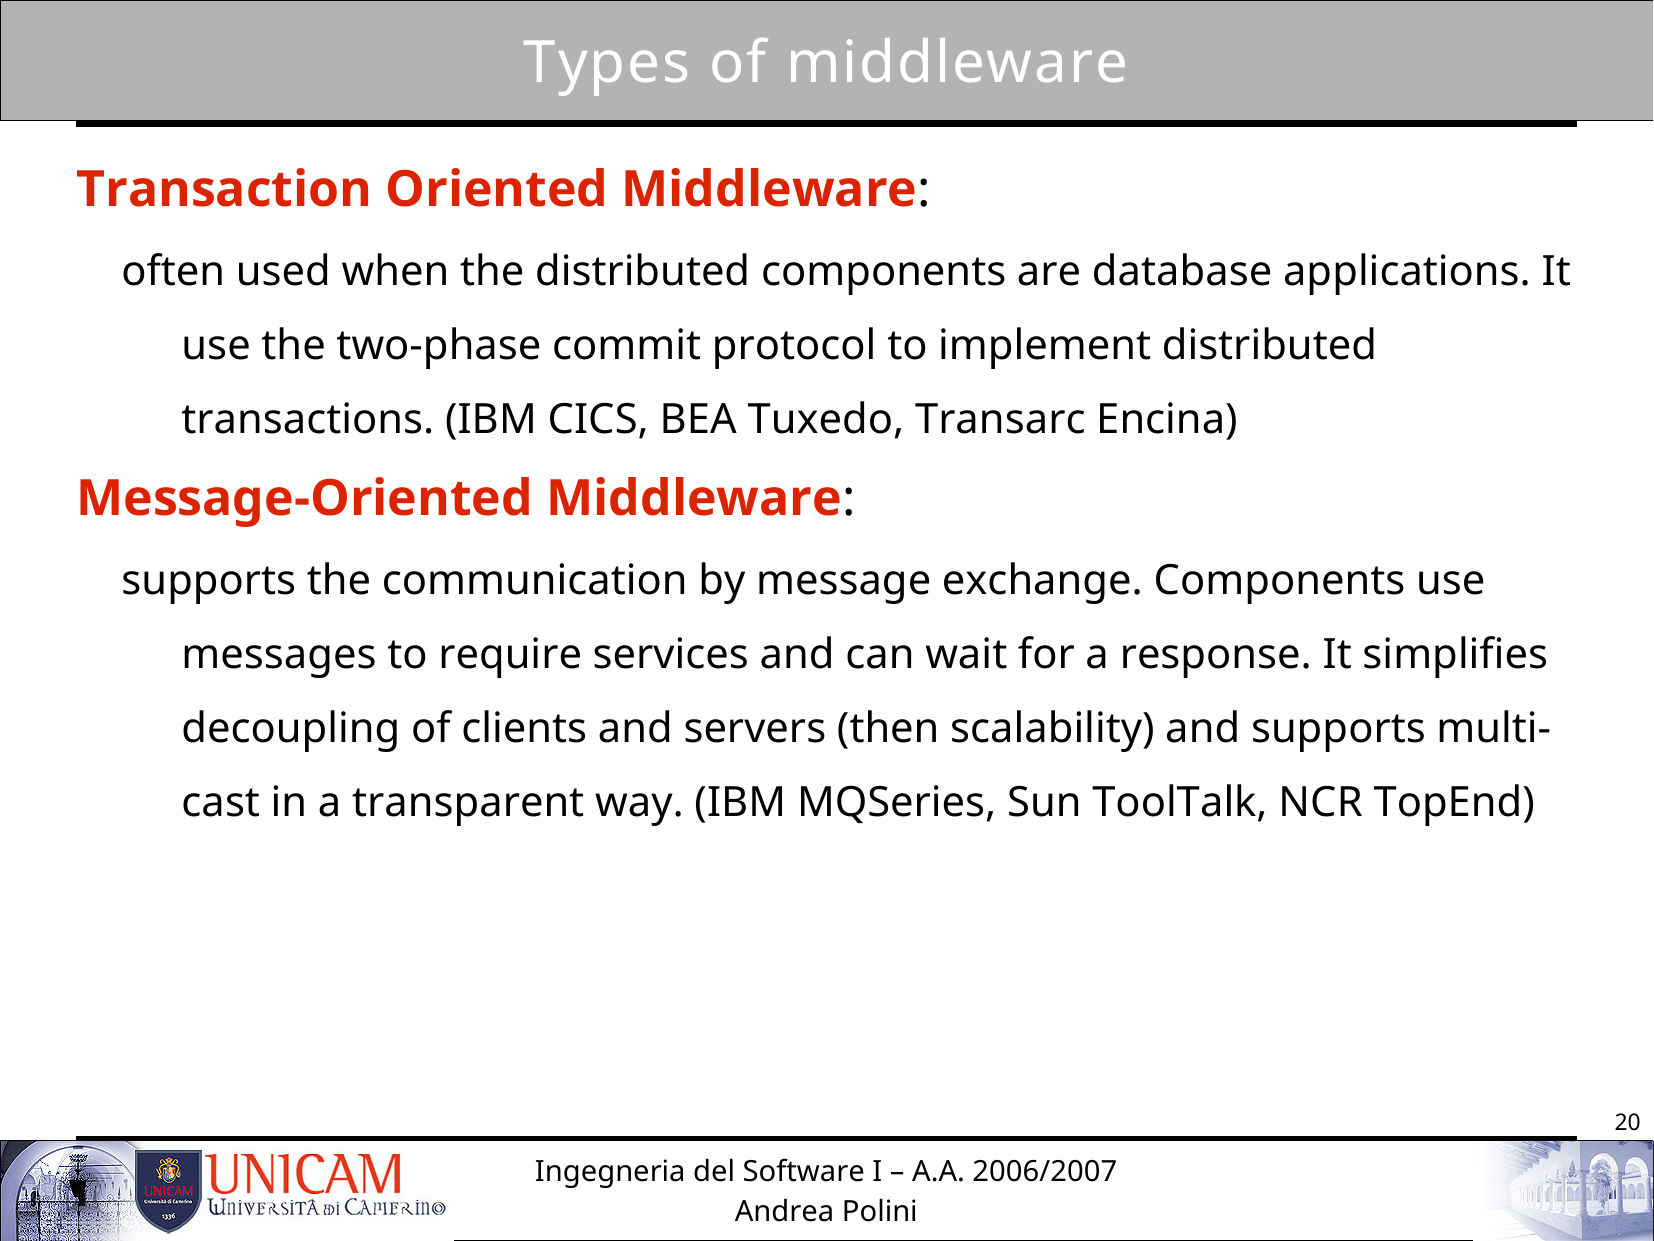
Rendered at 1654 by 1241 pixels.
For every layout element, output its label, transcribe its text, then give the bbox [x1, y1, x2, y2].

title Types of middleware [0, 0, 1653, 121]
picture [1473, 1141, 1654, 1241]
list Transaction Oriented Middleware: often used when the distributed components are database applications. It use the two-phase commit protocol to implement distributed transactions. (IBM CICS, BEA Tuxedo, Transarc Encina) Message-Oriented Middleware: supports the communication by message exchange. Components use messages to require services and can wait for a response. It simplifies decoupling of clients and servers (then scalability) and supports multi-cast in a transparent way. (IBM MQSeries, Sun ToolTalk, NCR TopEnd) [76, 152, 1577, 782]
picture [0, 1141, 454, 1241]
